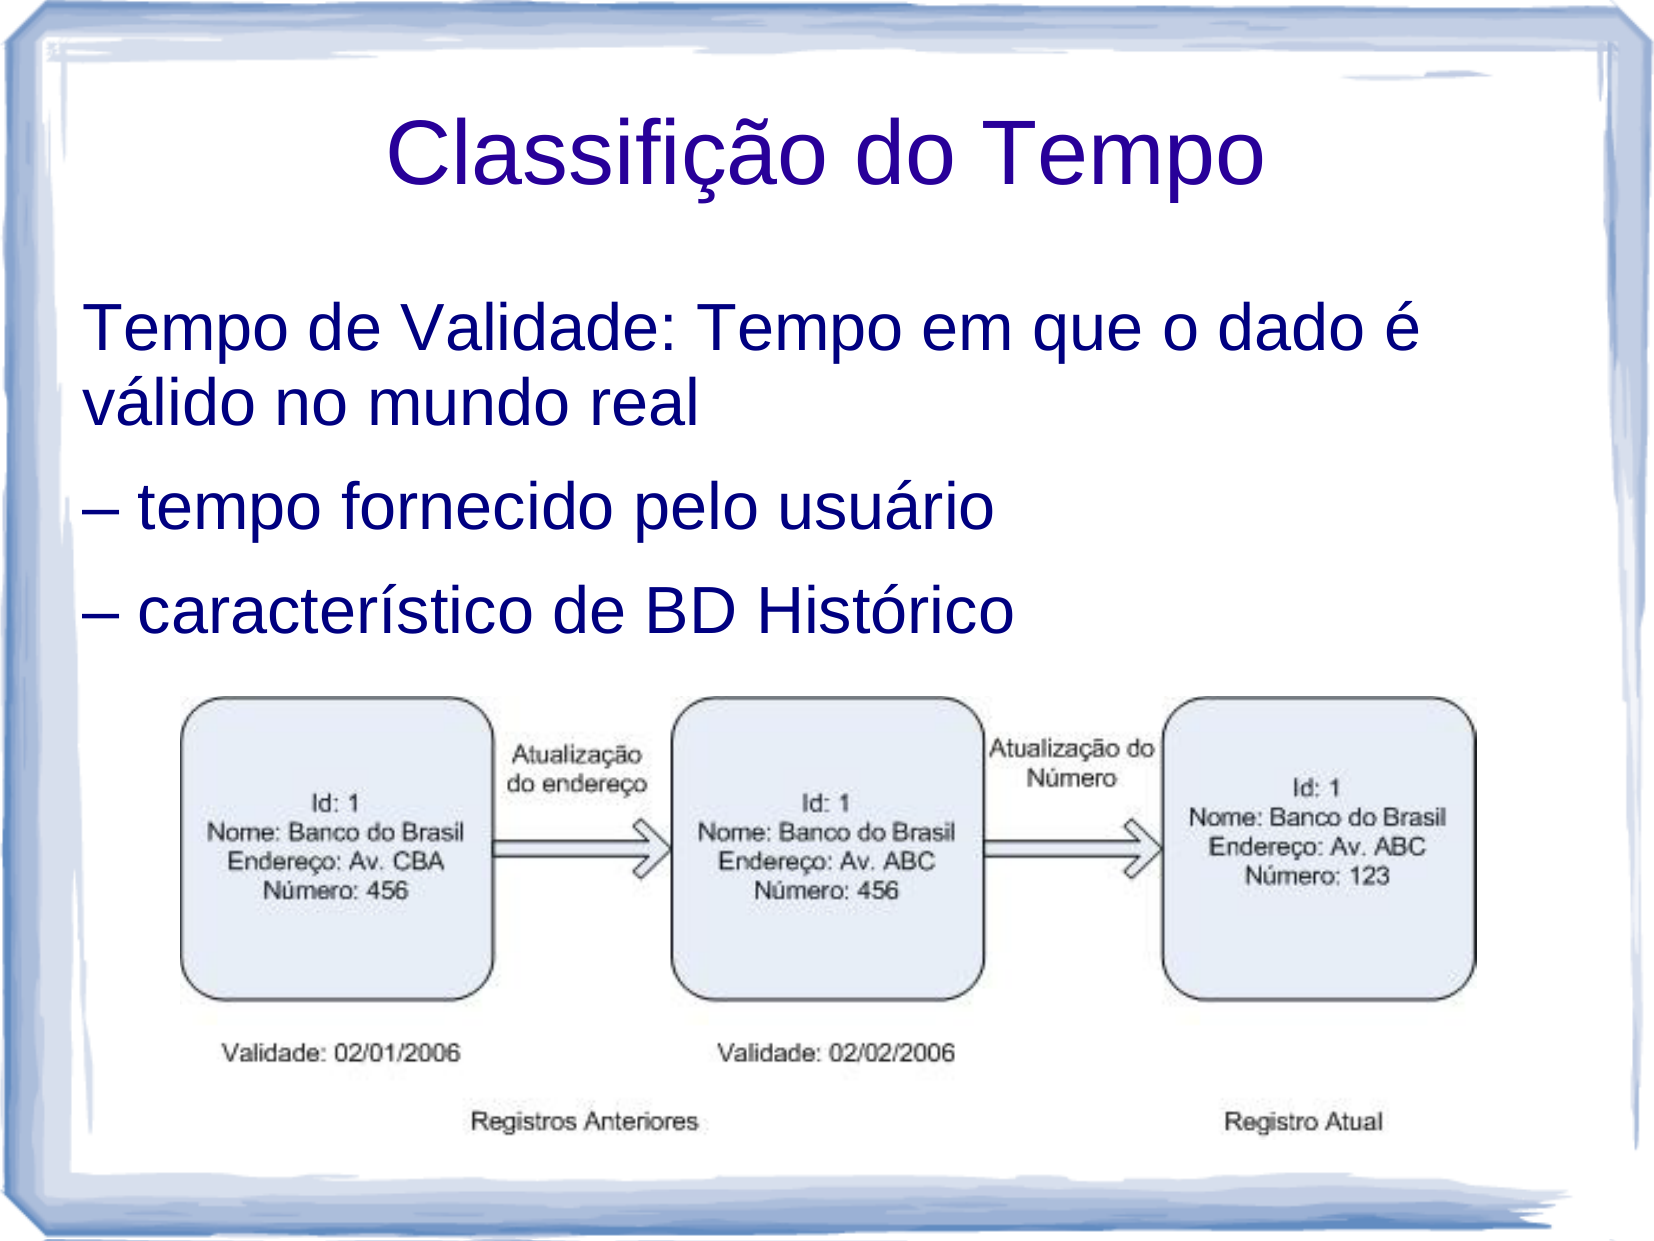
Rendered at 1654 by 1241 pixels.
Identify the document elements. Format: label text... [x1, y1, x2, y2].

picture [0, 0, 1654, 1241]
title Classifição do Tempo [82, 49, 1571, 257]
list Tempo de Validade: Tempo em que o dado é válido no mundo real – tempo fornecido pelo usuário – característico de BD Histórico [82, 290, 1571, 1094]
